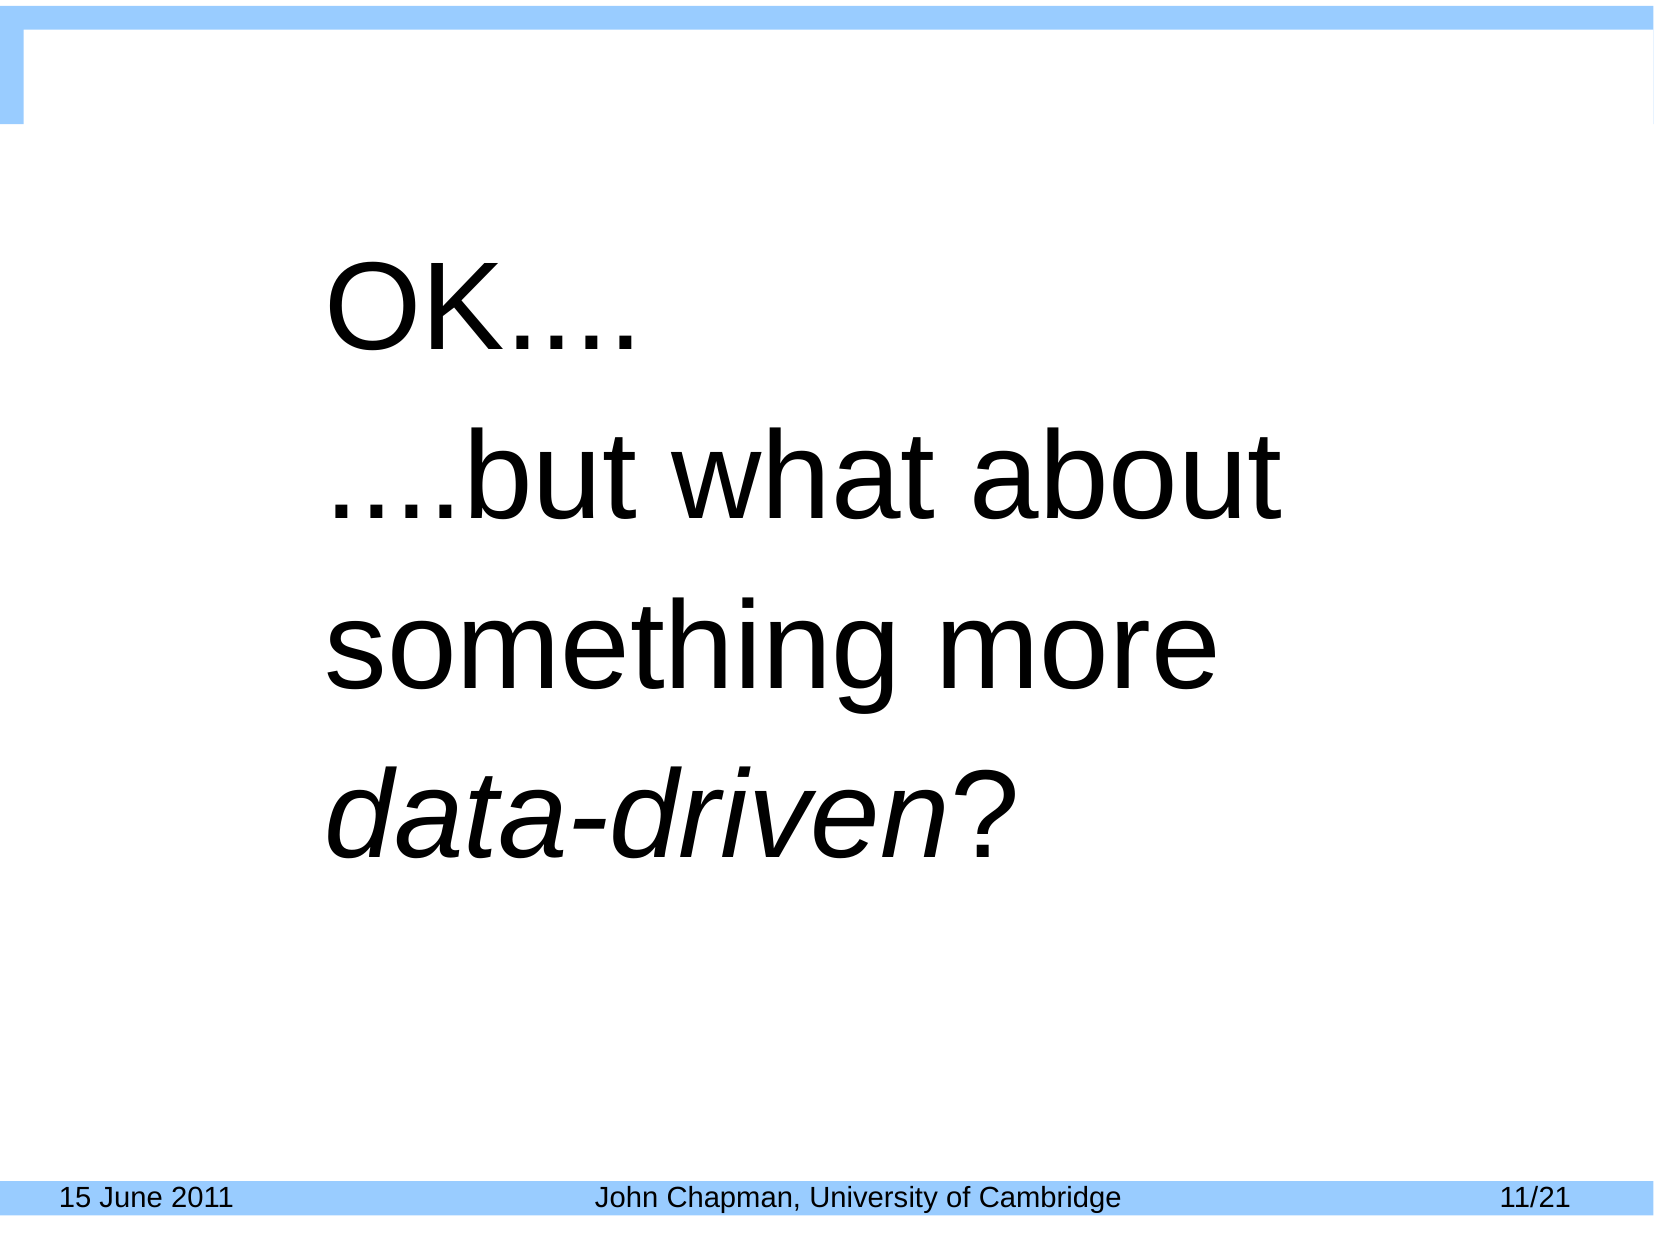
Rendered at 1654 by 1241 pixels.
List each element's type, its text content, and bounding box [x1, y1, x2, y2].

list OK.... ....but what about something more data-driven? [324, 236, 1359, 1040]
